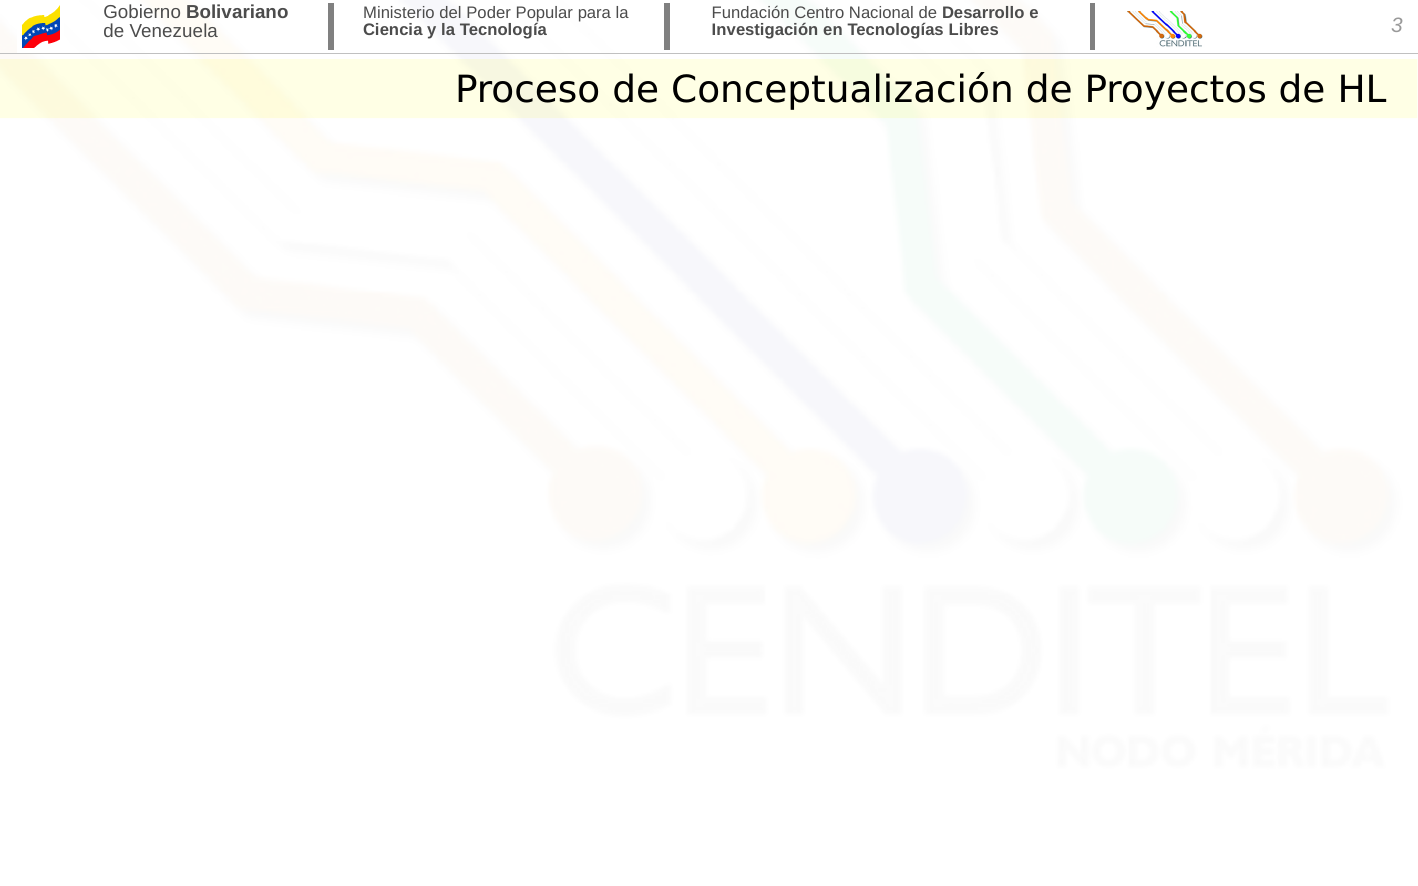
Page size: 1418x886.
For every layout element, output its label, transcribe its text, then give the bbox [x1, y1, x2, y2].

text_box [0, 59, 1418, 119]
picture [0, 0, 1418, 53]
title Proceso de Conceptualización de Proyectos de HL [330, 60, 1388, 119]
picture [0, 54, 1418, 59]
picture [0, 119, 1418, 886]
